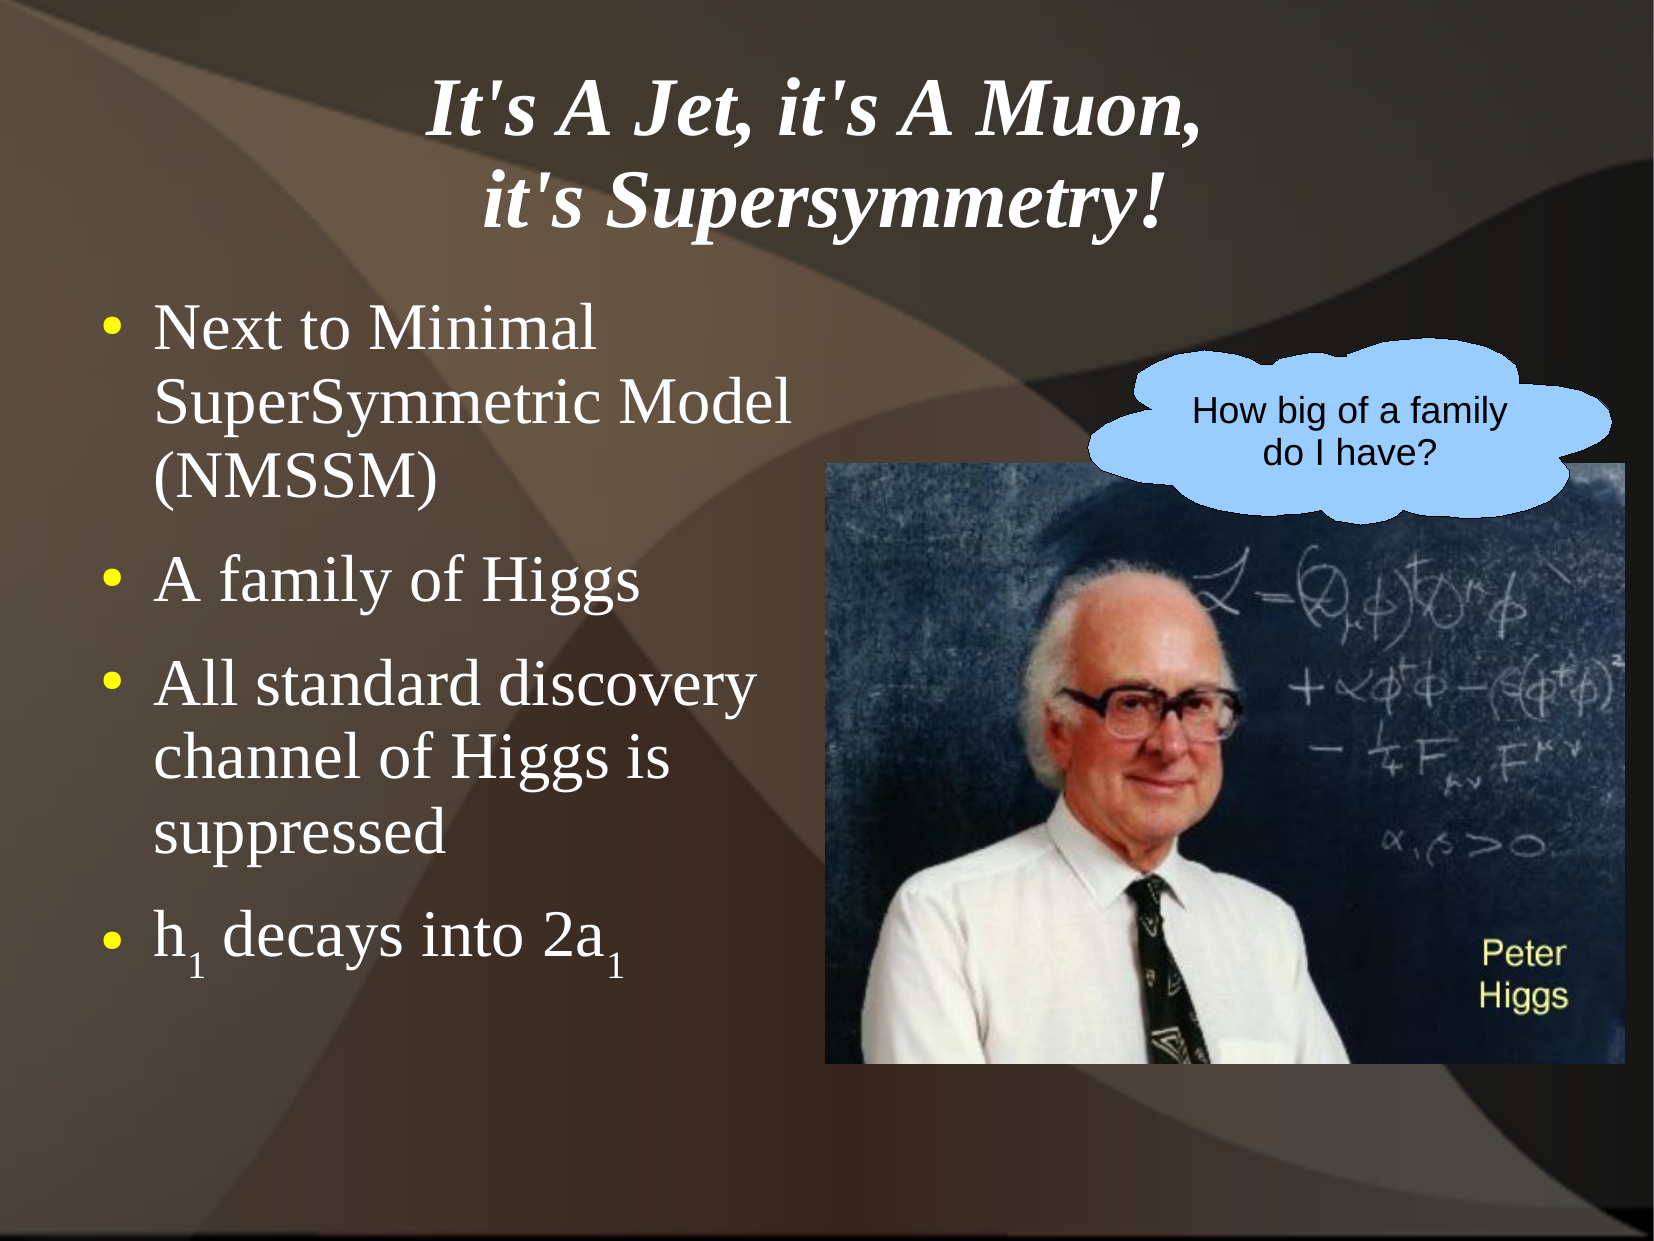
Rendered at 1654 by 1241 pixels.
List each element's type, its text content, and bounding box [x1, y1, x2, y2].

title It's A Jet, it's A Muon, it's Supersymmetry! [82, 56, 1571, 250]
picture [0, 0, 1654, 1241]
list Next to Minimal SuperSymmetric Model (NMSSM) A family of Higgs All standard discovery channel of Higgs is suppressed h1 decays into 2a1 [82, 290, 863, 1094]
text_box How big of a family do I have? [1087, 337, 1613, 526]
